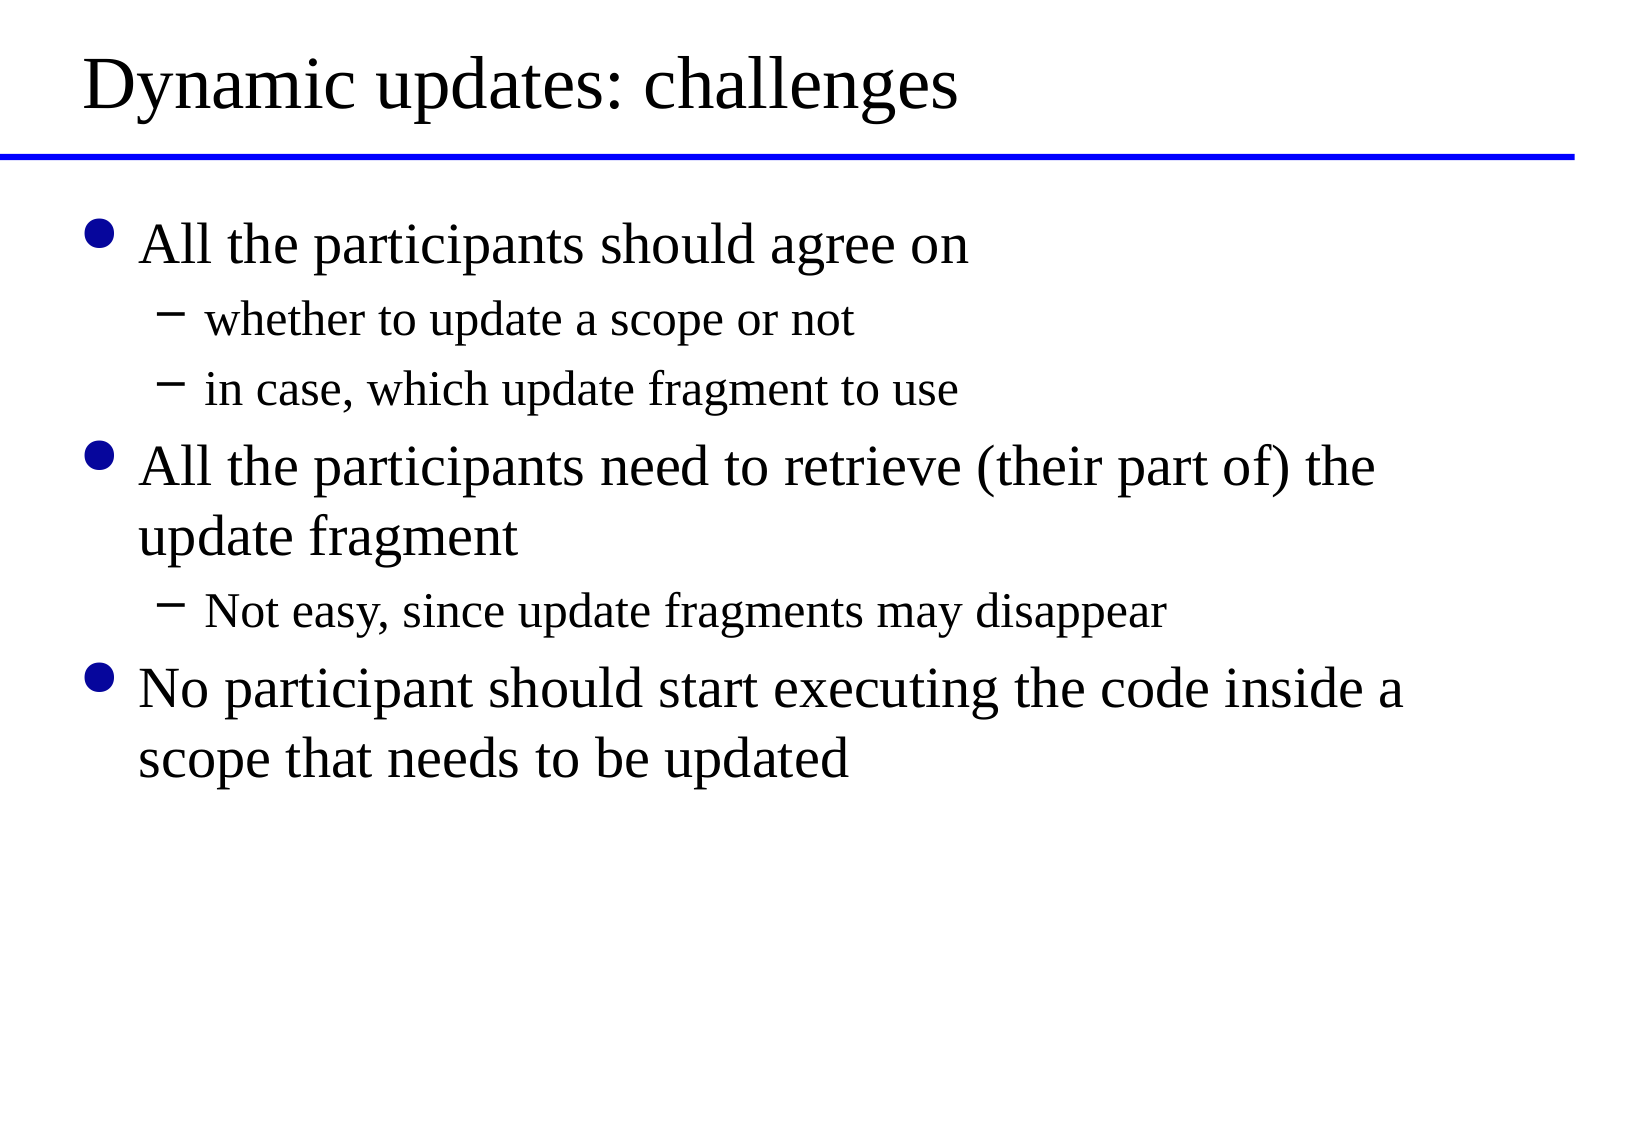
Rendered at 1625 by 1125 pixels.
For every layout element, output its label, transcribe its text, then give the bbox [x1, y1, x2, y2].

list All the participants should agree on whether to update a scope or not in case, which update fragment to use All the participants need to retrieve (their part of) the update fragment Not easy, since update fragments may disappear No participant should start executing the code inside a scope that needs to be updated [67, 198, 1546, 1061]
title Dynamic updates: challenges [67, 27, 1544, 131]
